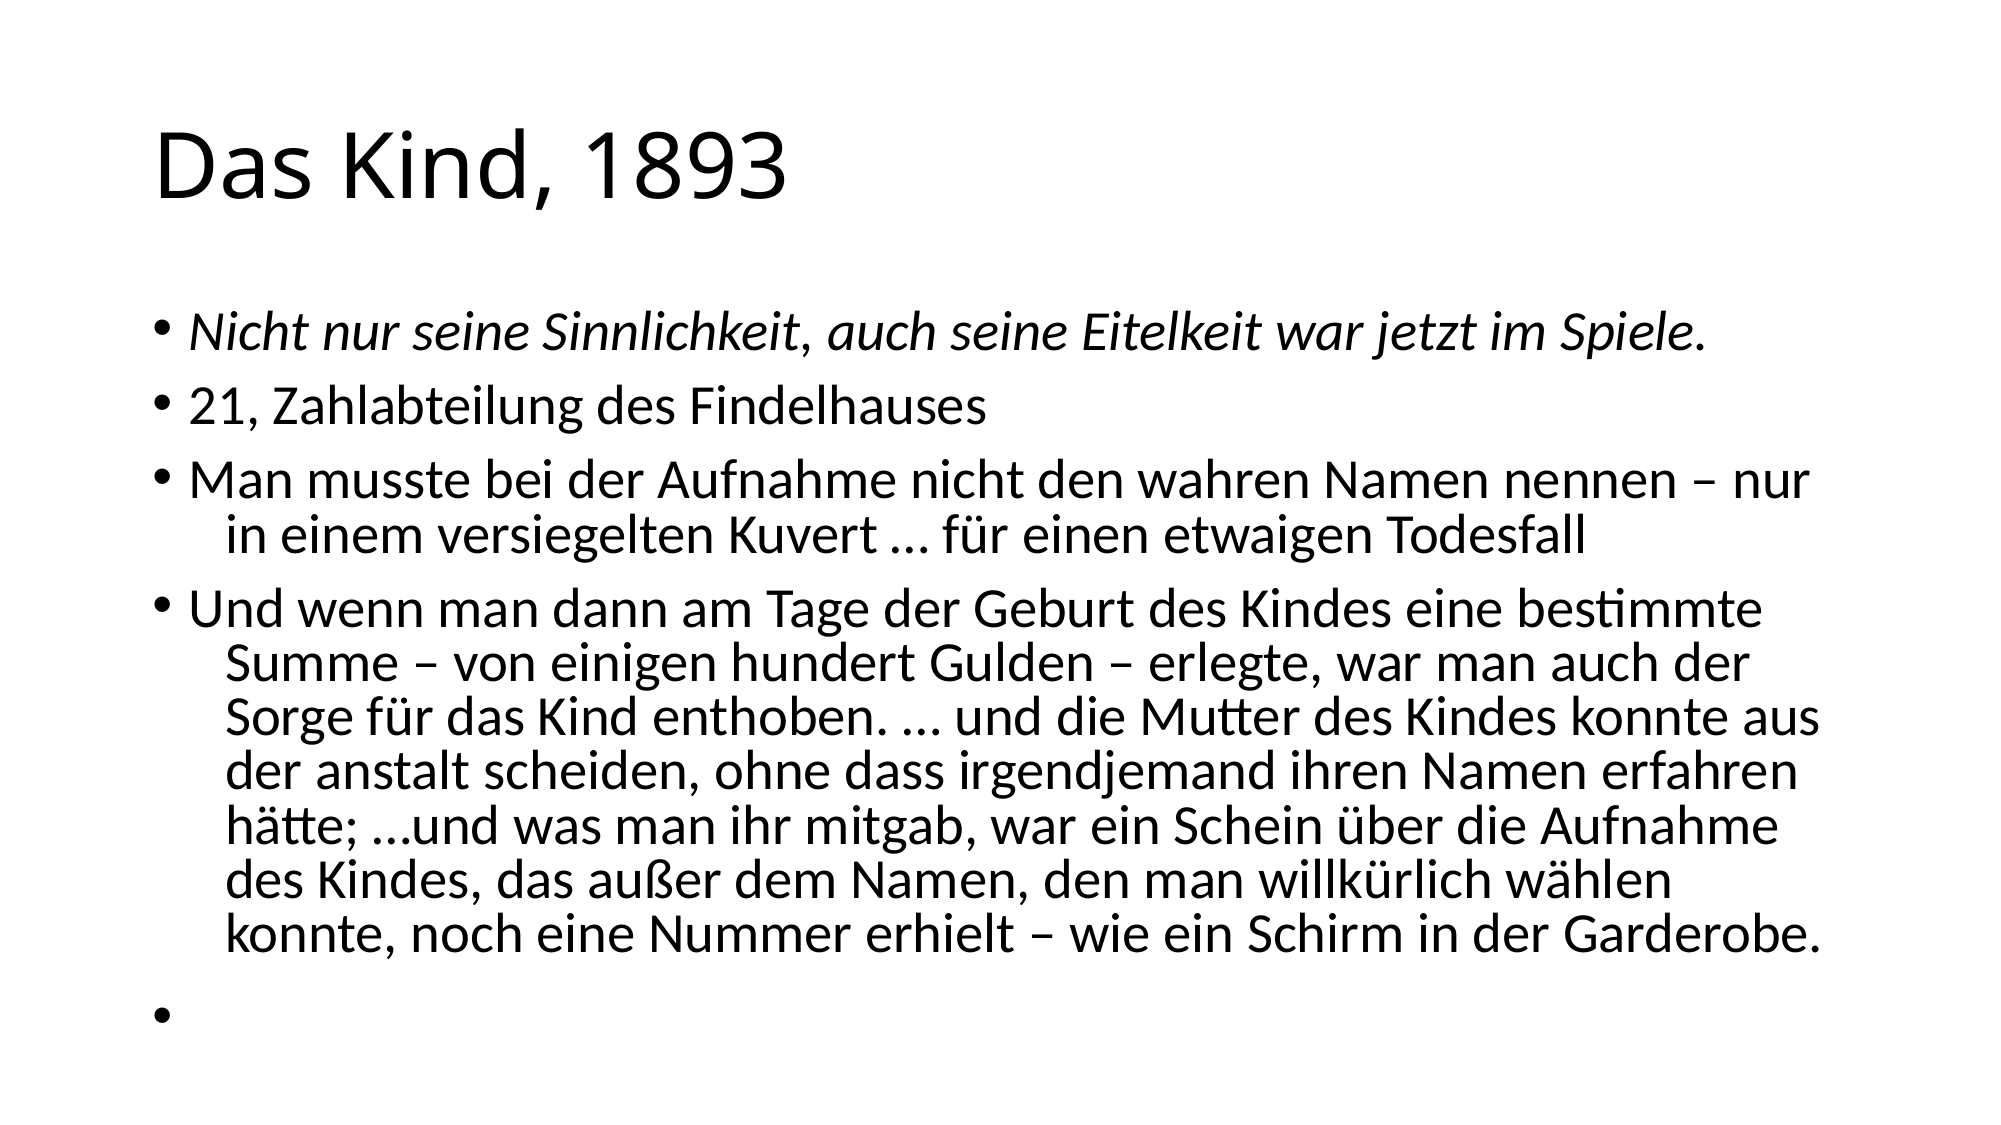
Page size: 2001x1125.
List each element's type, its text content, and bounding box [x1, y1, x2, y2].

list Nicht nur seine Sinnlichkeit, auch seine Eitelkeit war jetzt im Spiele. 21, Zahlabteilung des Findelhauses Man musste bei der Aufnahme nicht den wahren Namen nennen ‒ nur in einem versiegelten Kuvert … für einen etwaigen Todesfall Und wenn man dann am Tage der Geburt des Kindes eine bestimmte Summe – von einigen hundert Gulden – erlegte, war man auch der Sorge für das Kind enthoben. … und die Mutter des Kindes konnte aus der anstalt scheiden, ohne dass irgendjemand ihren Namen erfahren hätte; …und was man ihr mitgab, war ein Schein über die Aufnahme des Kindes, das außer dem Namen, den man willkürlich wählen konnte, noch eine Nummer erhielt – wie ein Schirm in der Garderobe. [137, 299, 1863, 1014]
title Das Kind, 1893 [137, 59, 1863, 278]
